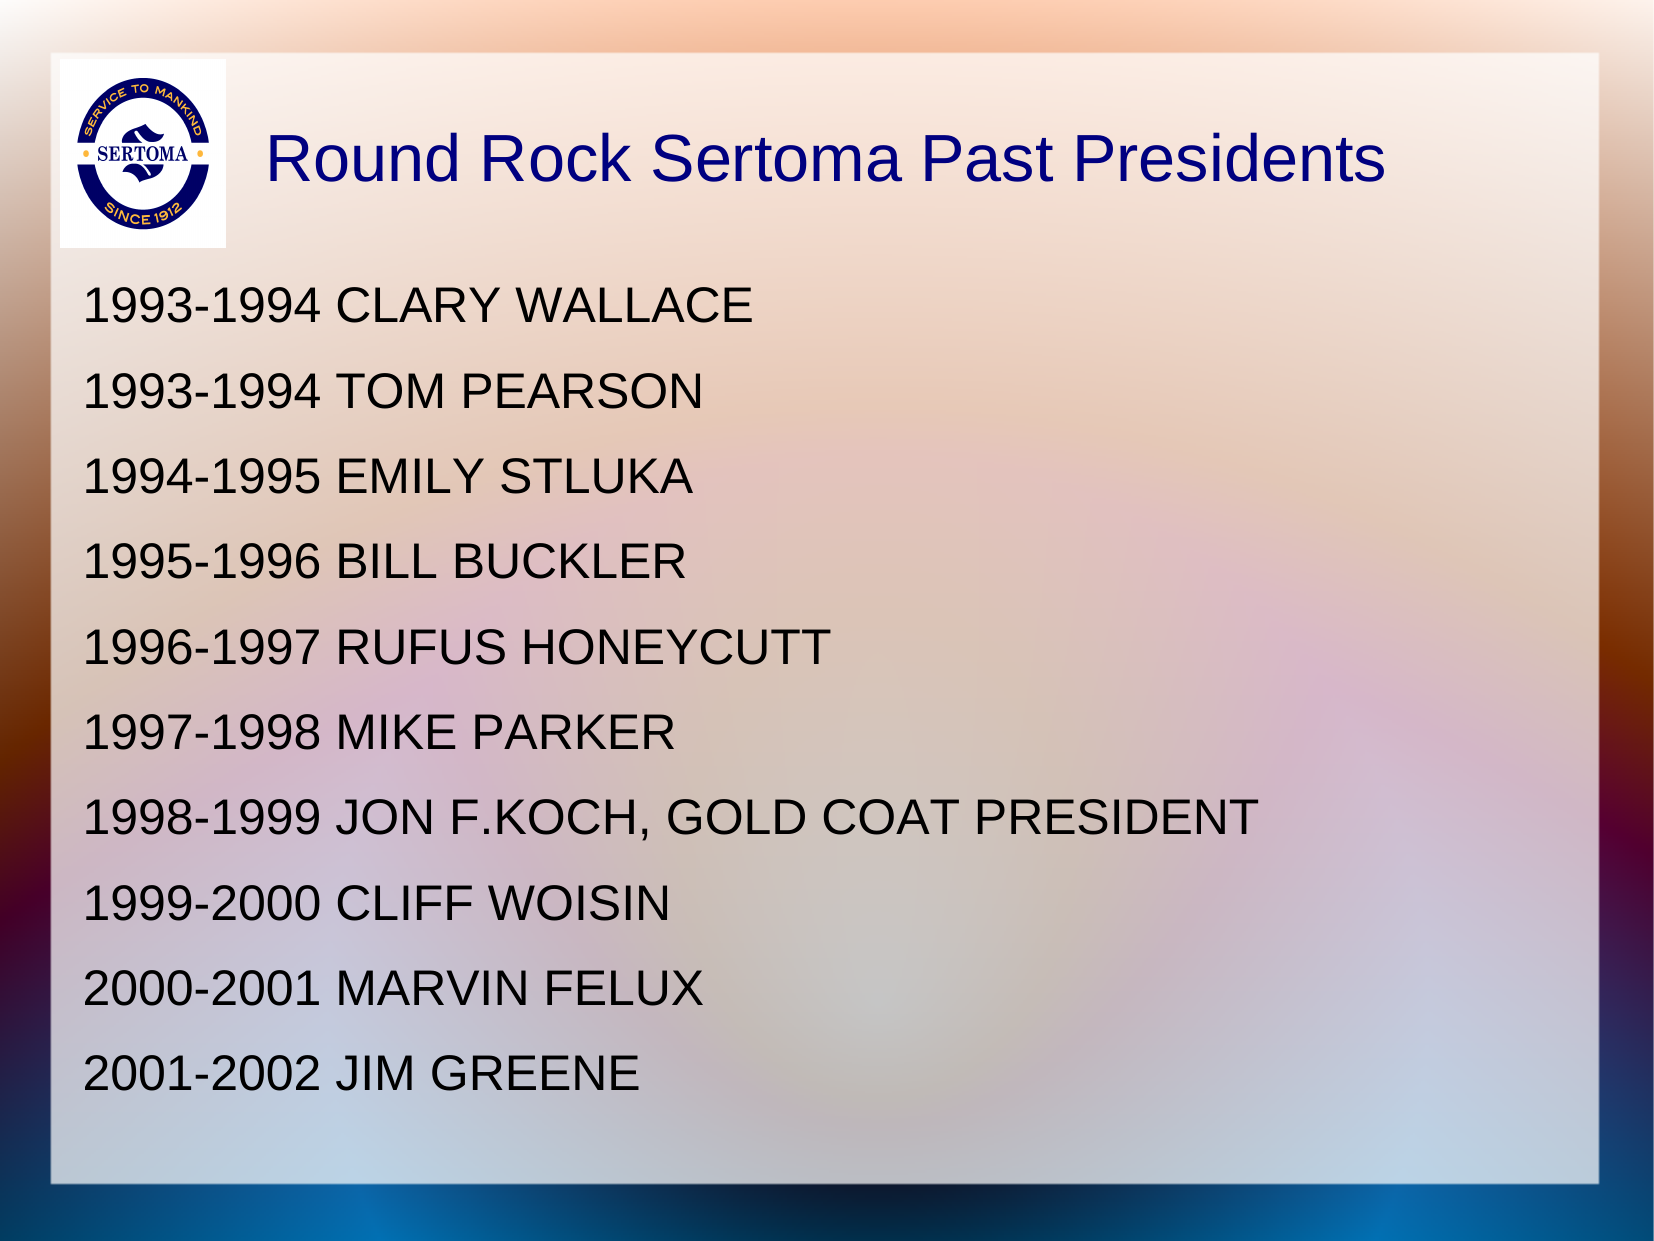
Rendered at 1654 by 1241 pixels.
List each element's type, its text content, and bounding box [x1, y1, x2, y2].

title Round Rock Sertoma Past Presidents [82, 55, 1571, 263]
list 1993-1994 CLARY WALLACE 1993-1994 TOM PEARSON 1994-1995 EMILY STLUKA 1995-1996 BILL BUCKLER 1996-1997 RUFUS HONEYCUTT 1997-1998 MIKE PARKER 1998-1999 JON F.KOCH, GOLD COAT PRESIDENT 1999-2000 CLIFF WOISIN 2000-2001 MARVIN FELUX 2001-2002 JIM GREENE [82, 277, 1571, 1241]
picture [0, 0, 1654, 1241]
